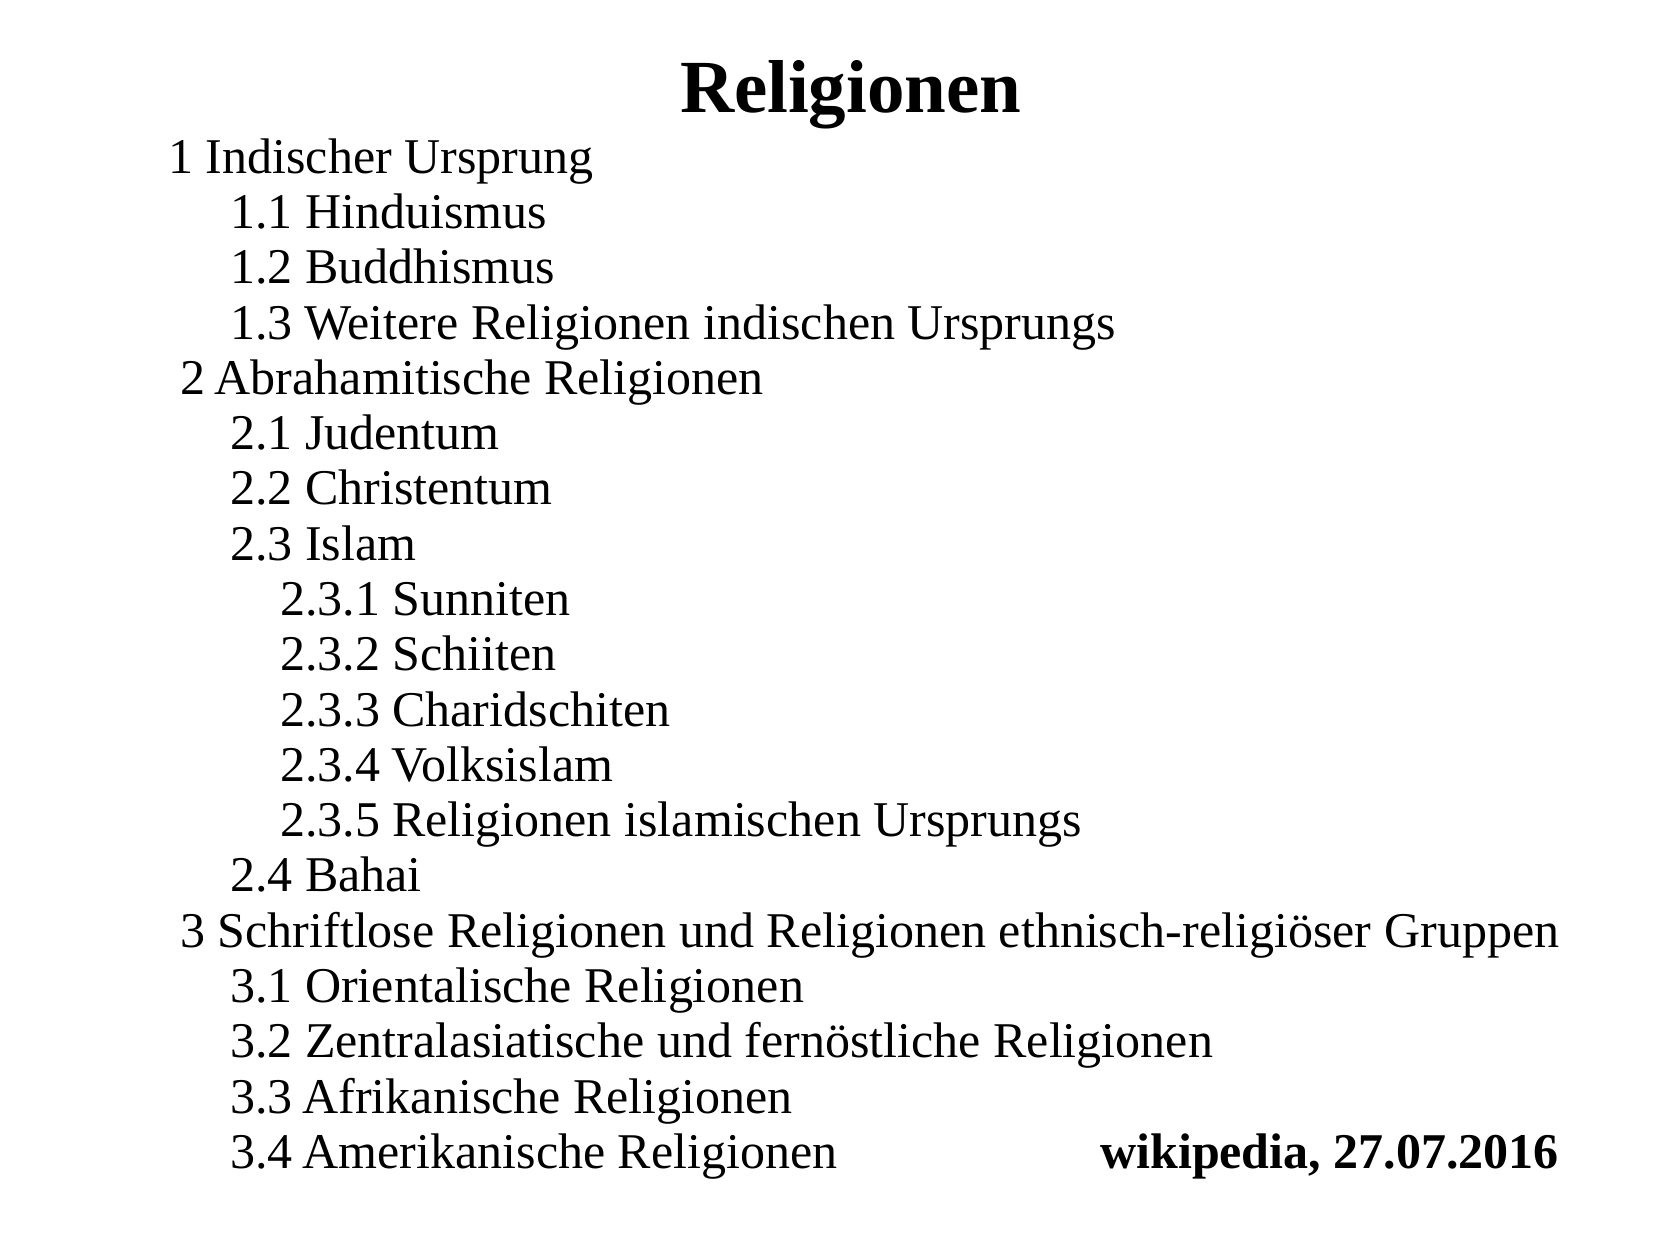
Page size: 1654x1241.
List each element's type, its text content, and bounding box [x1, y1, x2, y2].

text_box Religionen 1 Indischer Ursprung 1.1 Hinduismus 1.2 Buddhismus 1.3 Weitere Religionen indischen Ursprungs 2 Abrahamitische Religionen 2.1 Judentum 2.2 Christentum 2.3 Islam 2.3.1 Sunniten 2.3.2 Schiiten 2.3.3 Charidschiten 2.3.4 Volksislam 2.3.5 Religionen islamischen Ursprungs 2.4 Bahai 3 Schriftlose Religionen und Religionen ethnisch-religiöser Gruppen 3.1 Orientalische Religionen 3.2 Zentralasiatische und fernöstliche Religionen 3.3 Afrikanische Religionen 3.4 Amerikanische Religionen wikipedia, 27.07.2016 [115, 38, 1592, 1207]
